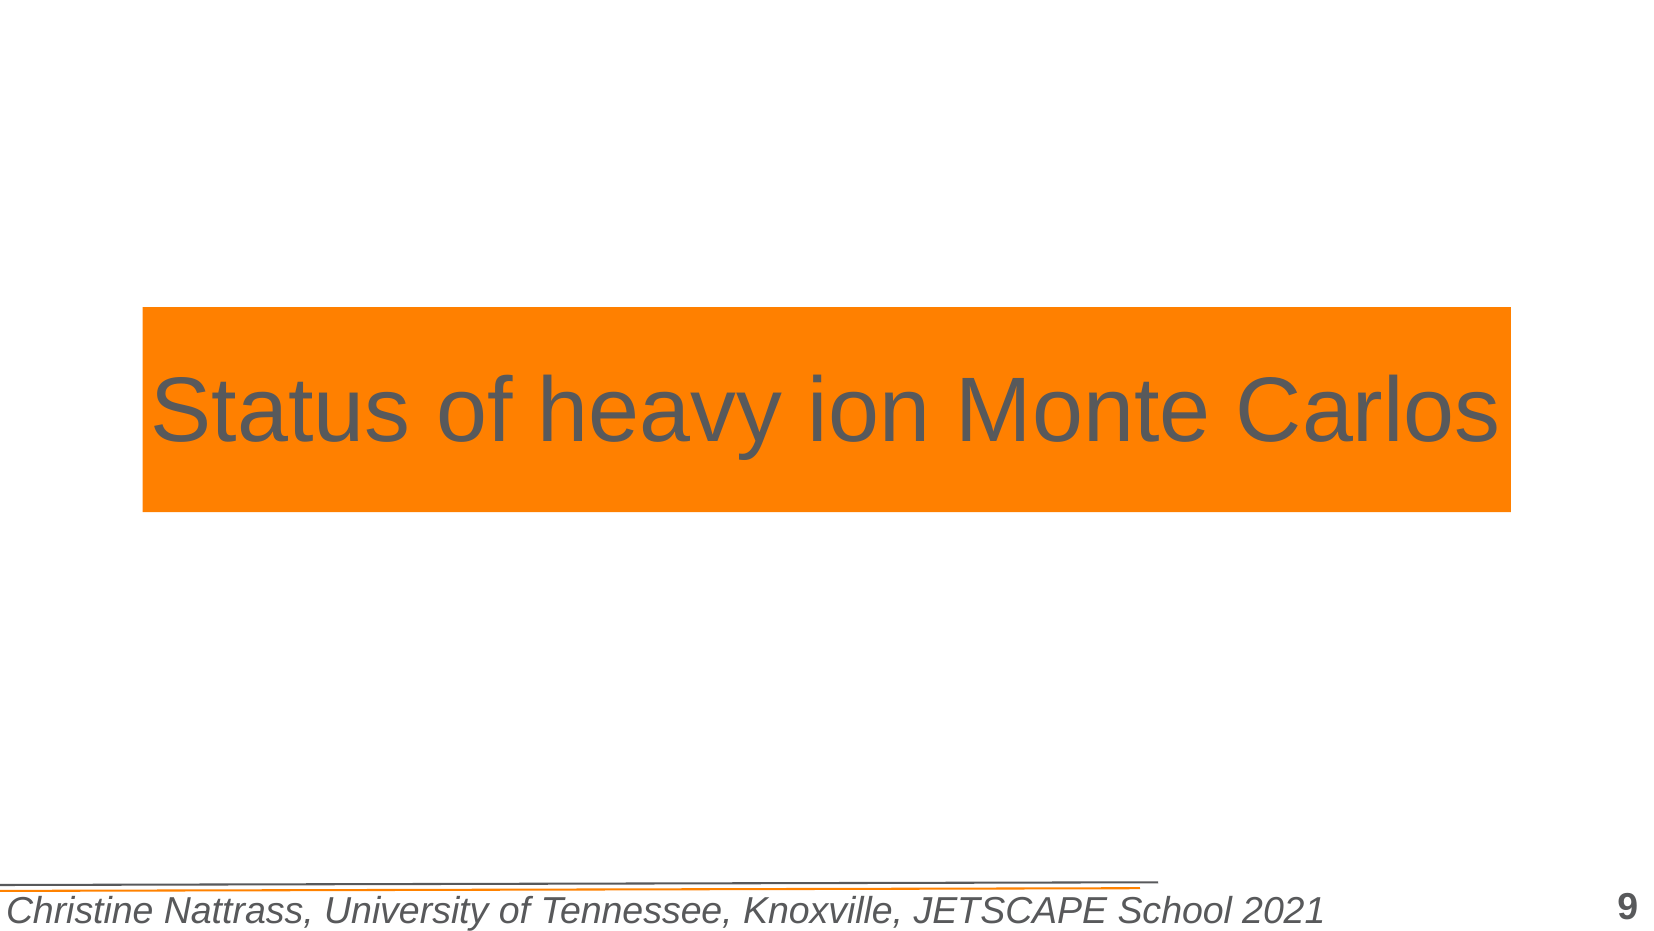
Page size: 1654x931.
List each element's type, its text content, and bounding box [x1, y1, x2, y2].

title Status of heavy ion Monte Carlos [142, 307, 1511, 513]
